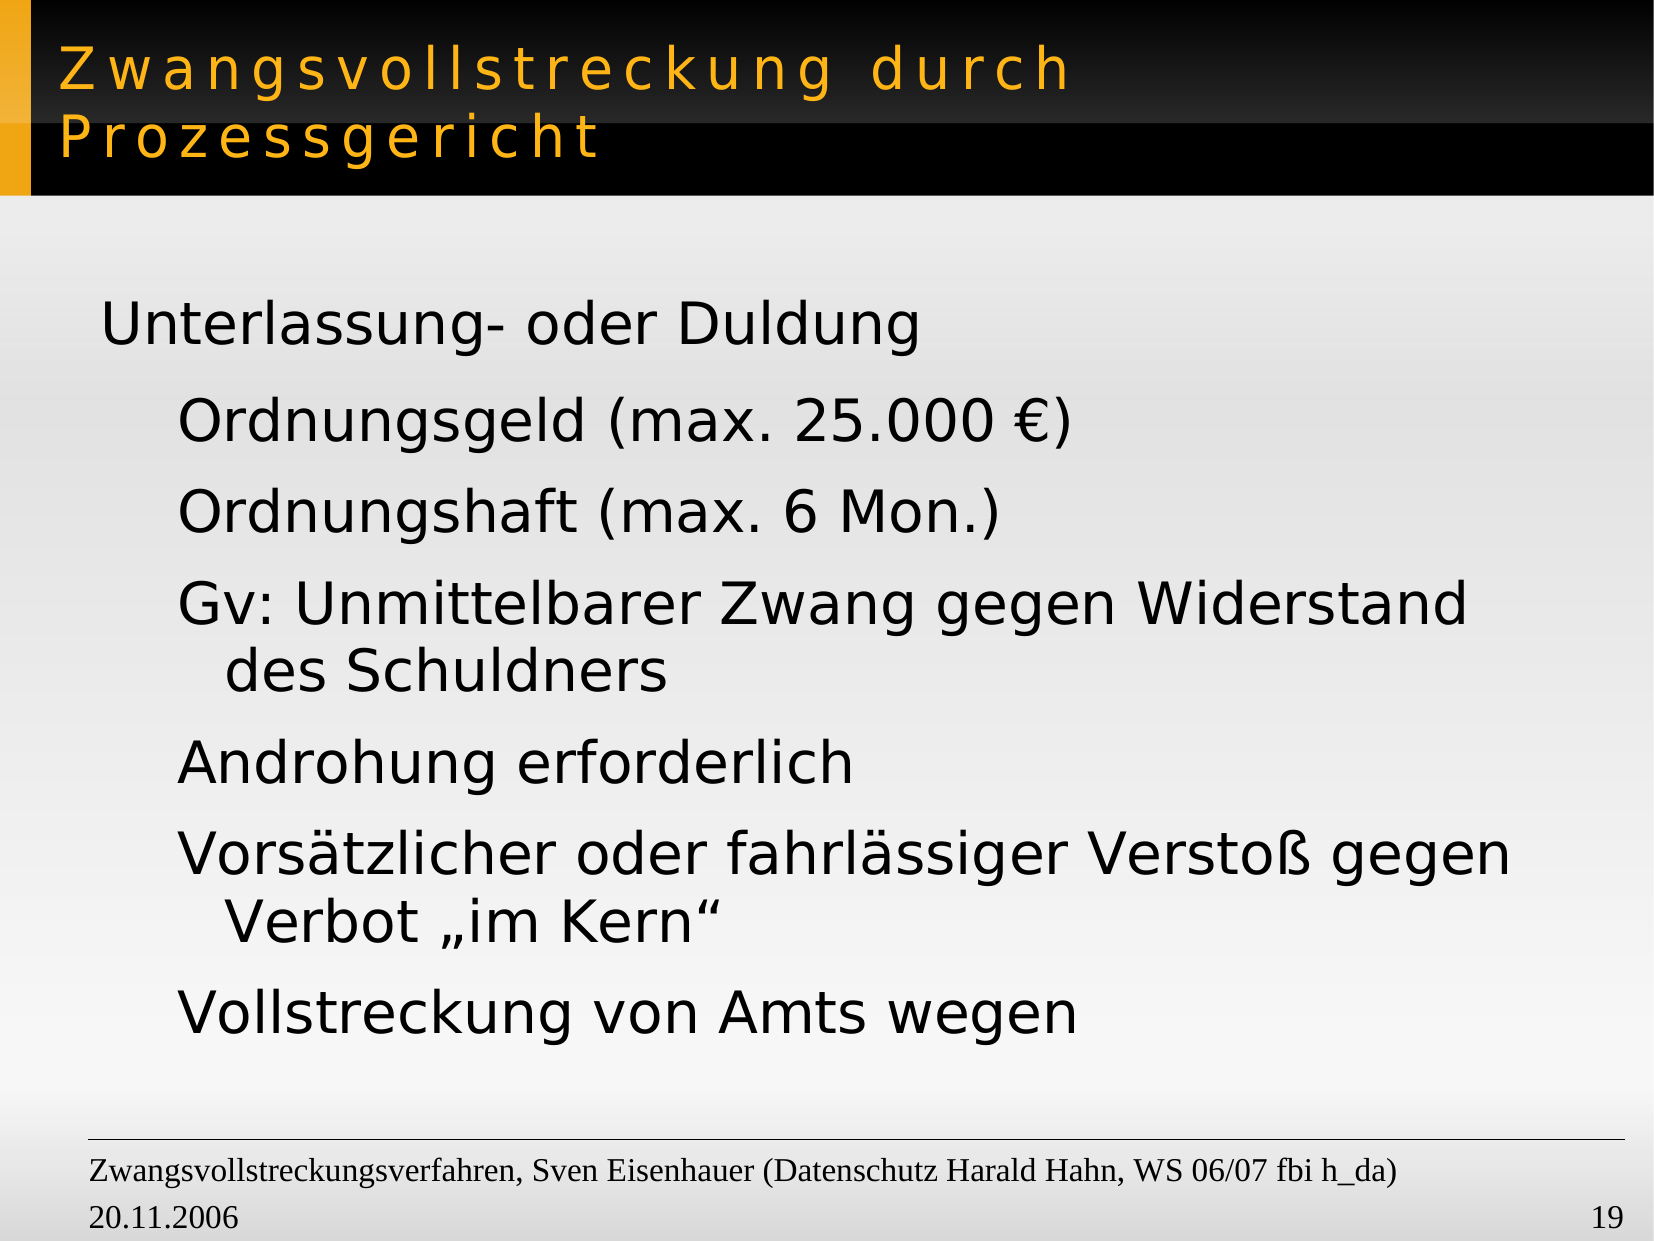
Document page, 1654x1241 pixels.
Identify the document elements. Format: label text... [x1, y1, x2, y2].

title Zwangsvollstreckung durch Prozessgericht [59, 35, 1625, 172]
picture [0, 0, 1654, 1241]
list Unterlassung- oder Duldung Ordnungsgeld (max. 25.000 €) Ordnungshaft (max. 6 Mon.) Gv: Unmittelbarer Zwang gegen Widerstand des Schuldners Androhung erforderlich Vorsätzlicher oder fahrlässiger Verstoß gegen Verbot „im Kern“ Vollstreckung von Amts wegen [82, 290, 1571, 1094]
